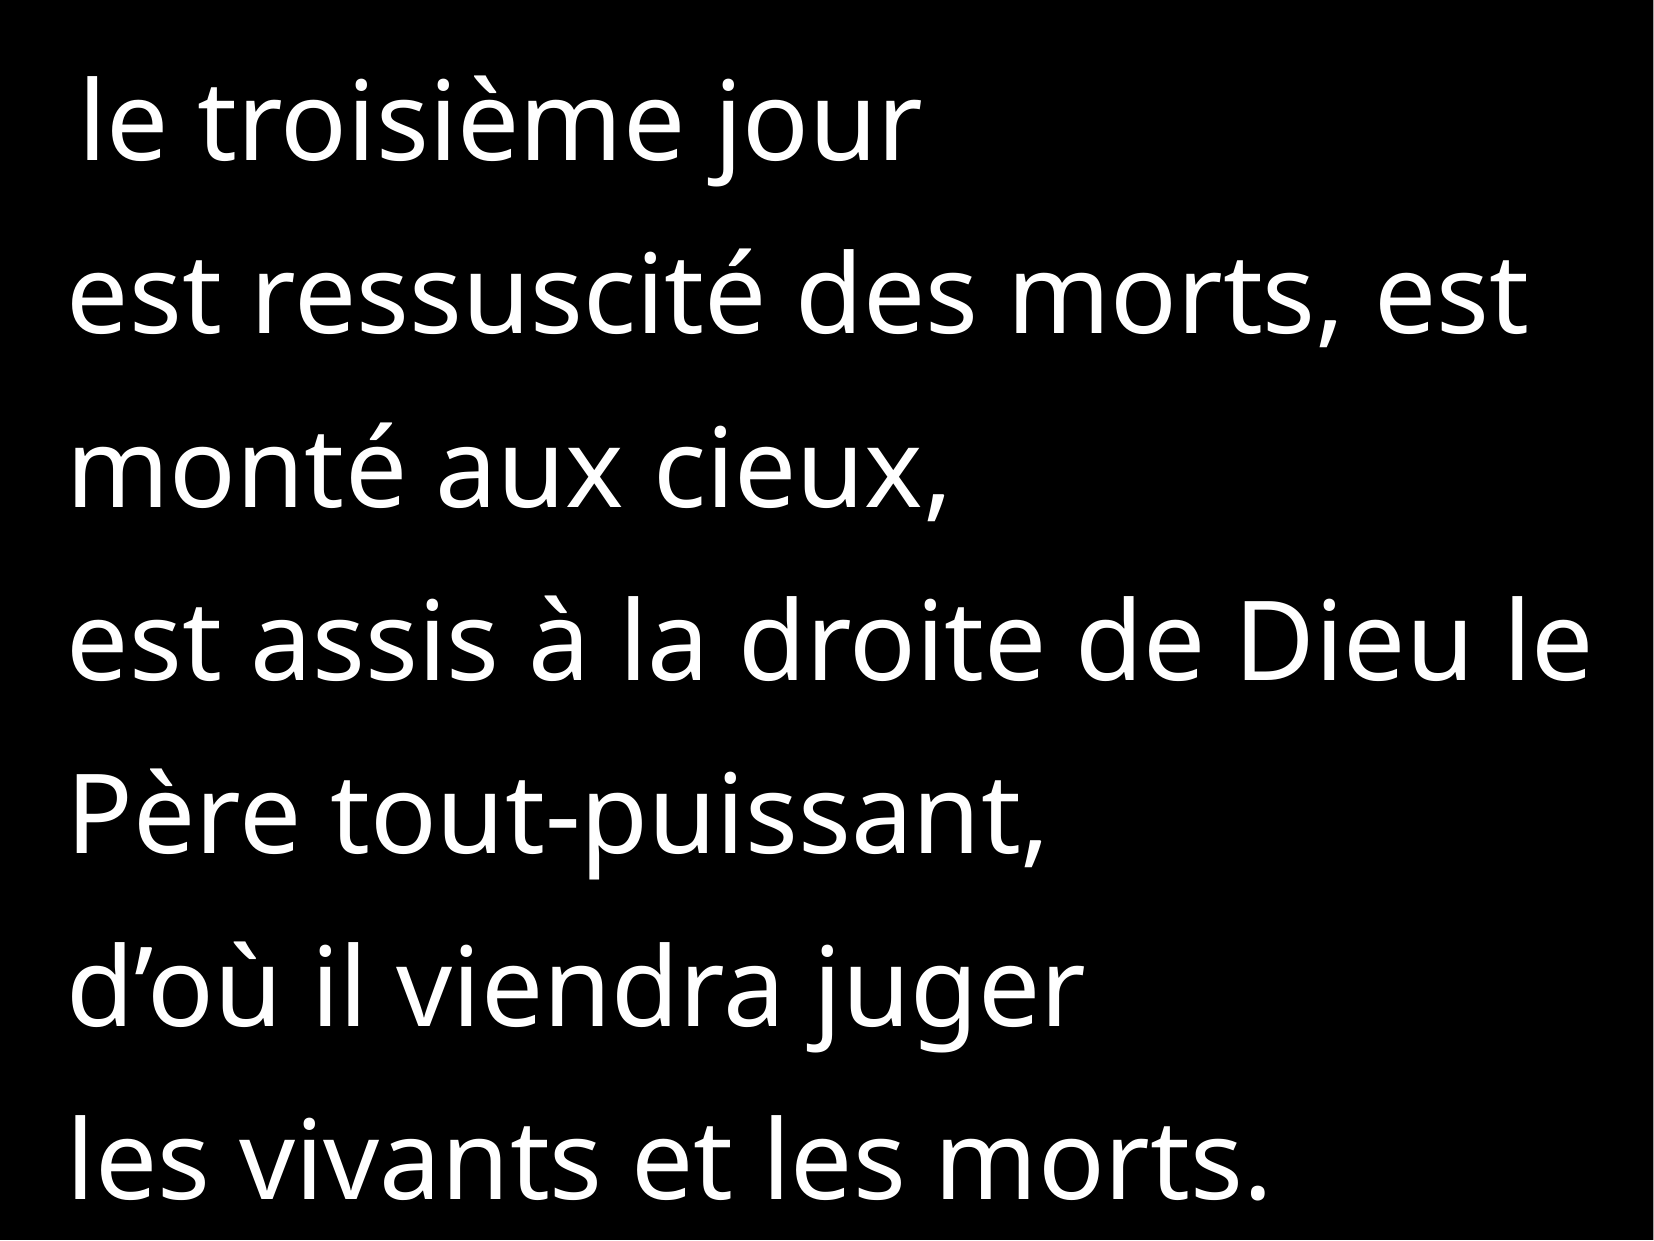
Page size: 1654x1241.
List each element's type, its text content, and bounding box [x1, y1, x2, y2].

text_box le troisième jour est ressuscité des morts, est monté aux cieux, est assis à la droite de Dieu le Père tout-puissant, d’où il viendra juger les vivants et les morts. [52, 12, 1641, 1241]
